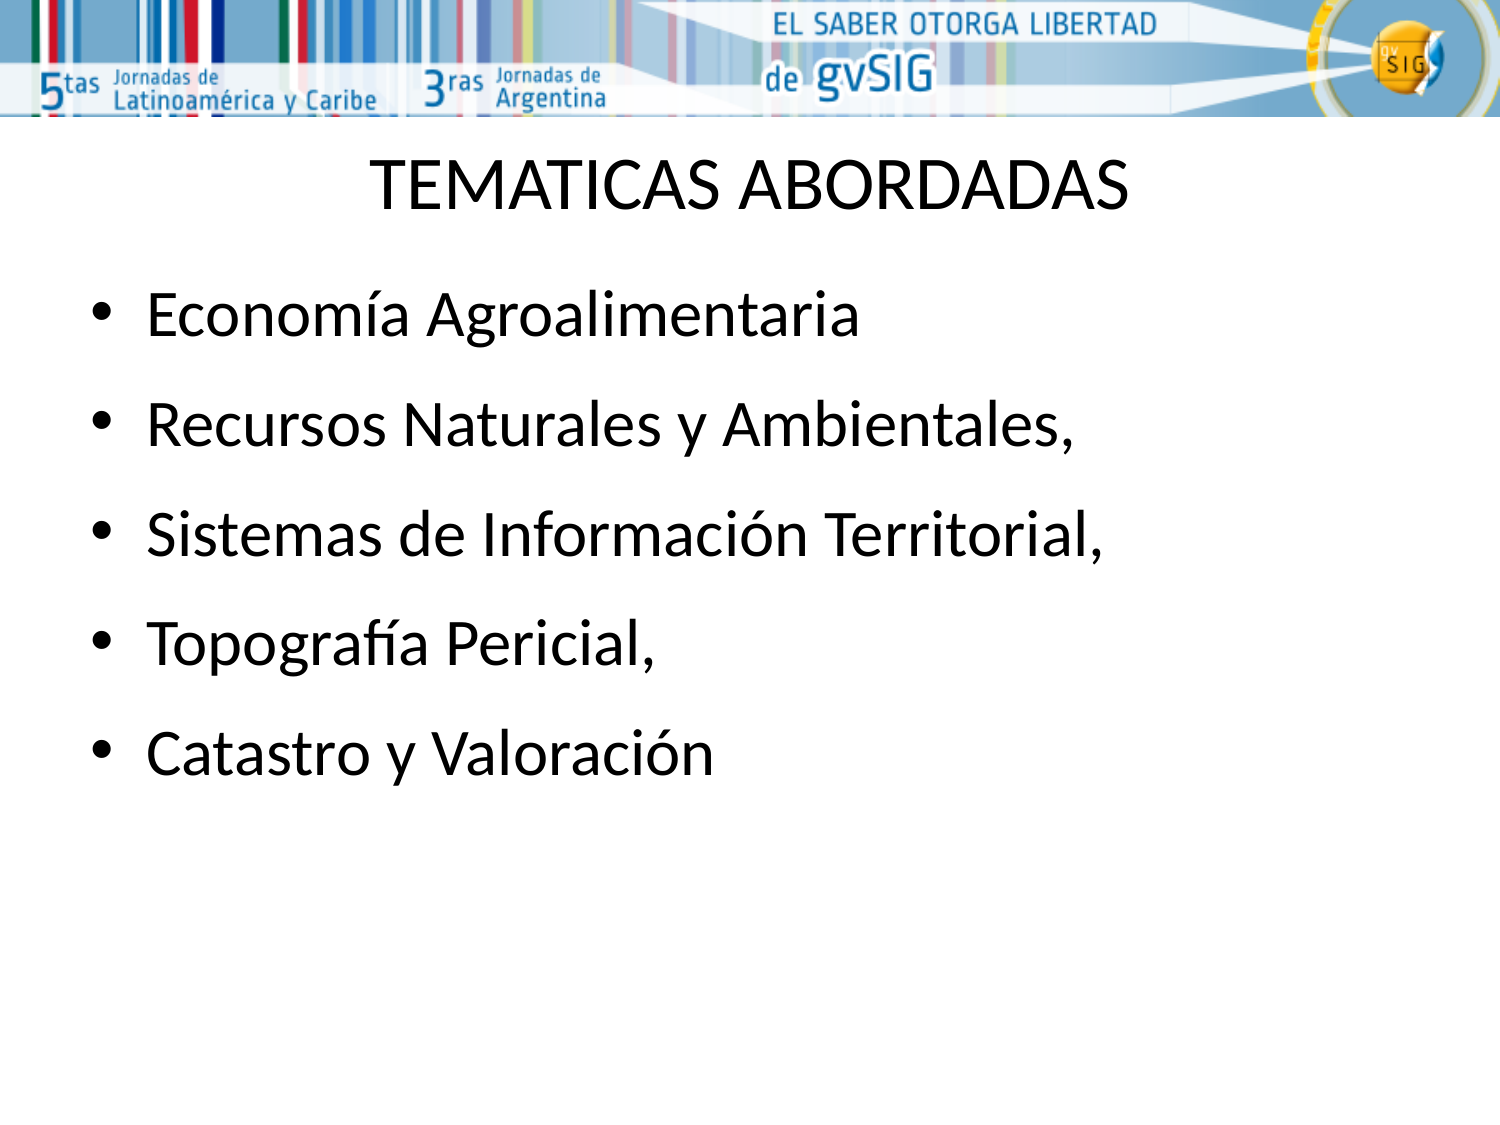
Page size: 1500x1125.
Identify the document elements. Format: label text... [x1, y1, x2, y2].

list Economía Agroalimentaria Recursos Naturales y Ambientales, Sistemas de Información Territorial, Topografía Pericial, Catastro y Valoración [75, 262, 1425, 1005]
title TEMATICAS ABORDADAS [75, 125, 1425, 233]
picture [0, 0, 1500, 117]
